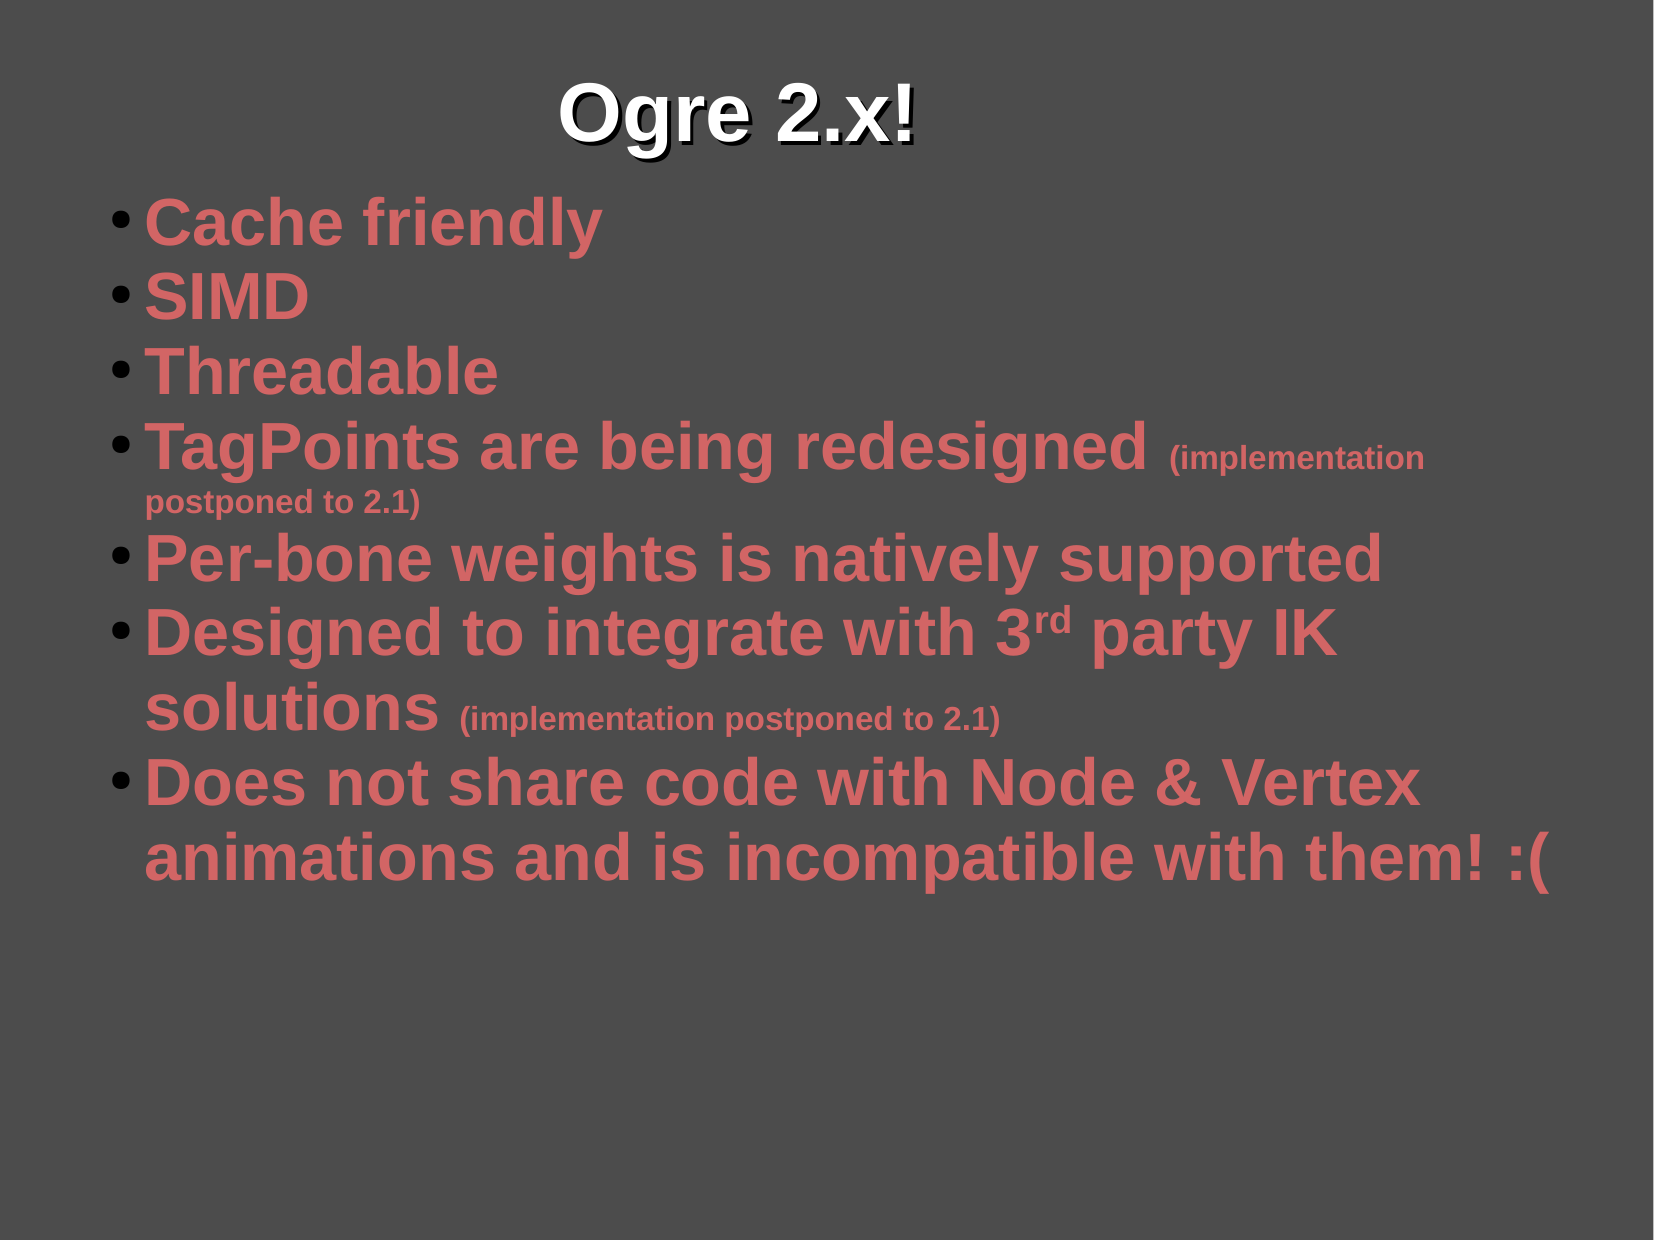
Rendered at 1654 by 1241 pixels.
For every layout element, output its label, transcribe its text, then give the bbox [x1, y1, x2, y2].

text_box Ogre 2.x! [369, 59, 1108, 168]
text_box Cache friendly SIMD Threadable TagPoints are being redesigned (implementation postponed to 2.1) Per-bone weights is natively supported Designed to integrate with 3rd party IK solutions (implementation postponed to 2.1) Does not share code with Node & Vertex animations and is incompatible with them! :( [59, 177, 1595, 905]
